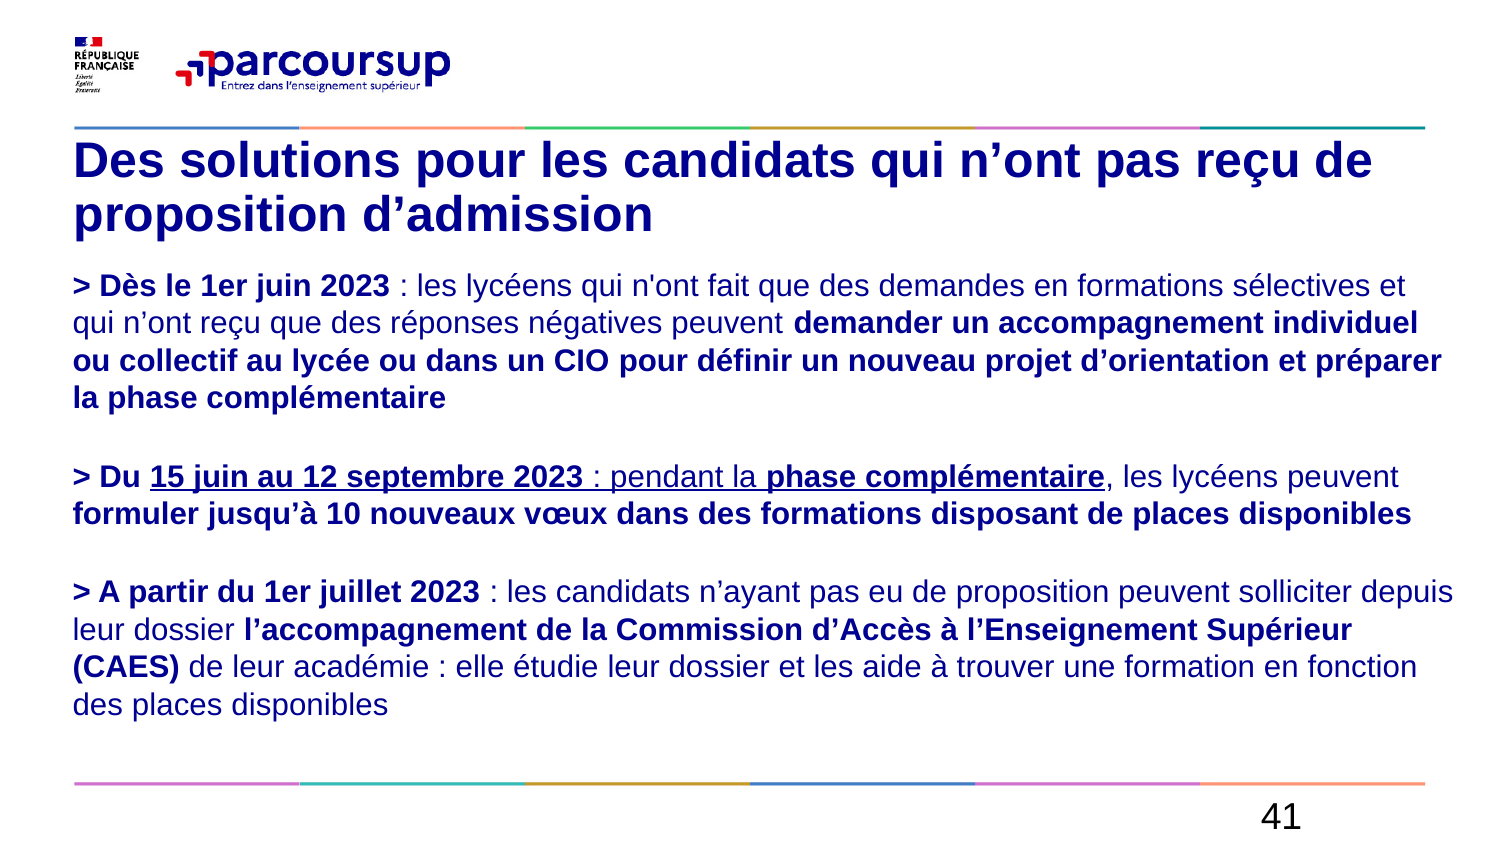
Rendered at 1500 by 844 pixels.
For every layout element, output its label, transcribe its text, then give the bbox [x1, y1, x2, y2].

title Des solutions pour les candidats qui n’ont pas reçu de proposition d’admission [59, 126, 1441, 200]
text_box [1246, 784, 1438, 844]
list > Dès le 1er juin 2023 : les lycéens qui n'ont fait que des demandes en formations sélectives et qui n’ont reçu que des réponses négatives peuvent demander un accompagnement individuel ou collectif au lycée ou dans un CIO pour définir un nouveau projet d’orientation et préparer la phase complémentaire > Du 15 juin au 12 septembre 2023 : pendant la phase complémentaire, les lycéens peuvent formuler jusqu’à 10 nouveaux vœux dans des formations disposant de places disponibles > A partir du 1er juillet 2023 : les candidats n’ayant pas eu de proposition peuvent solliciter depuis leur dossier l’accompagnement de la Commission d’Accès à l’Enseignement Supérieur (CAES) de leur académie : elle étudie leur dossier et les aide à trouver une formation en fonction des places disponibles [57, 257, 1471, 822]
